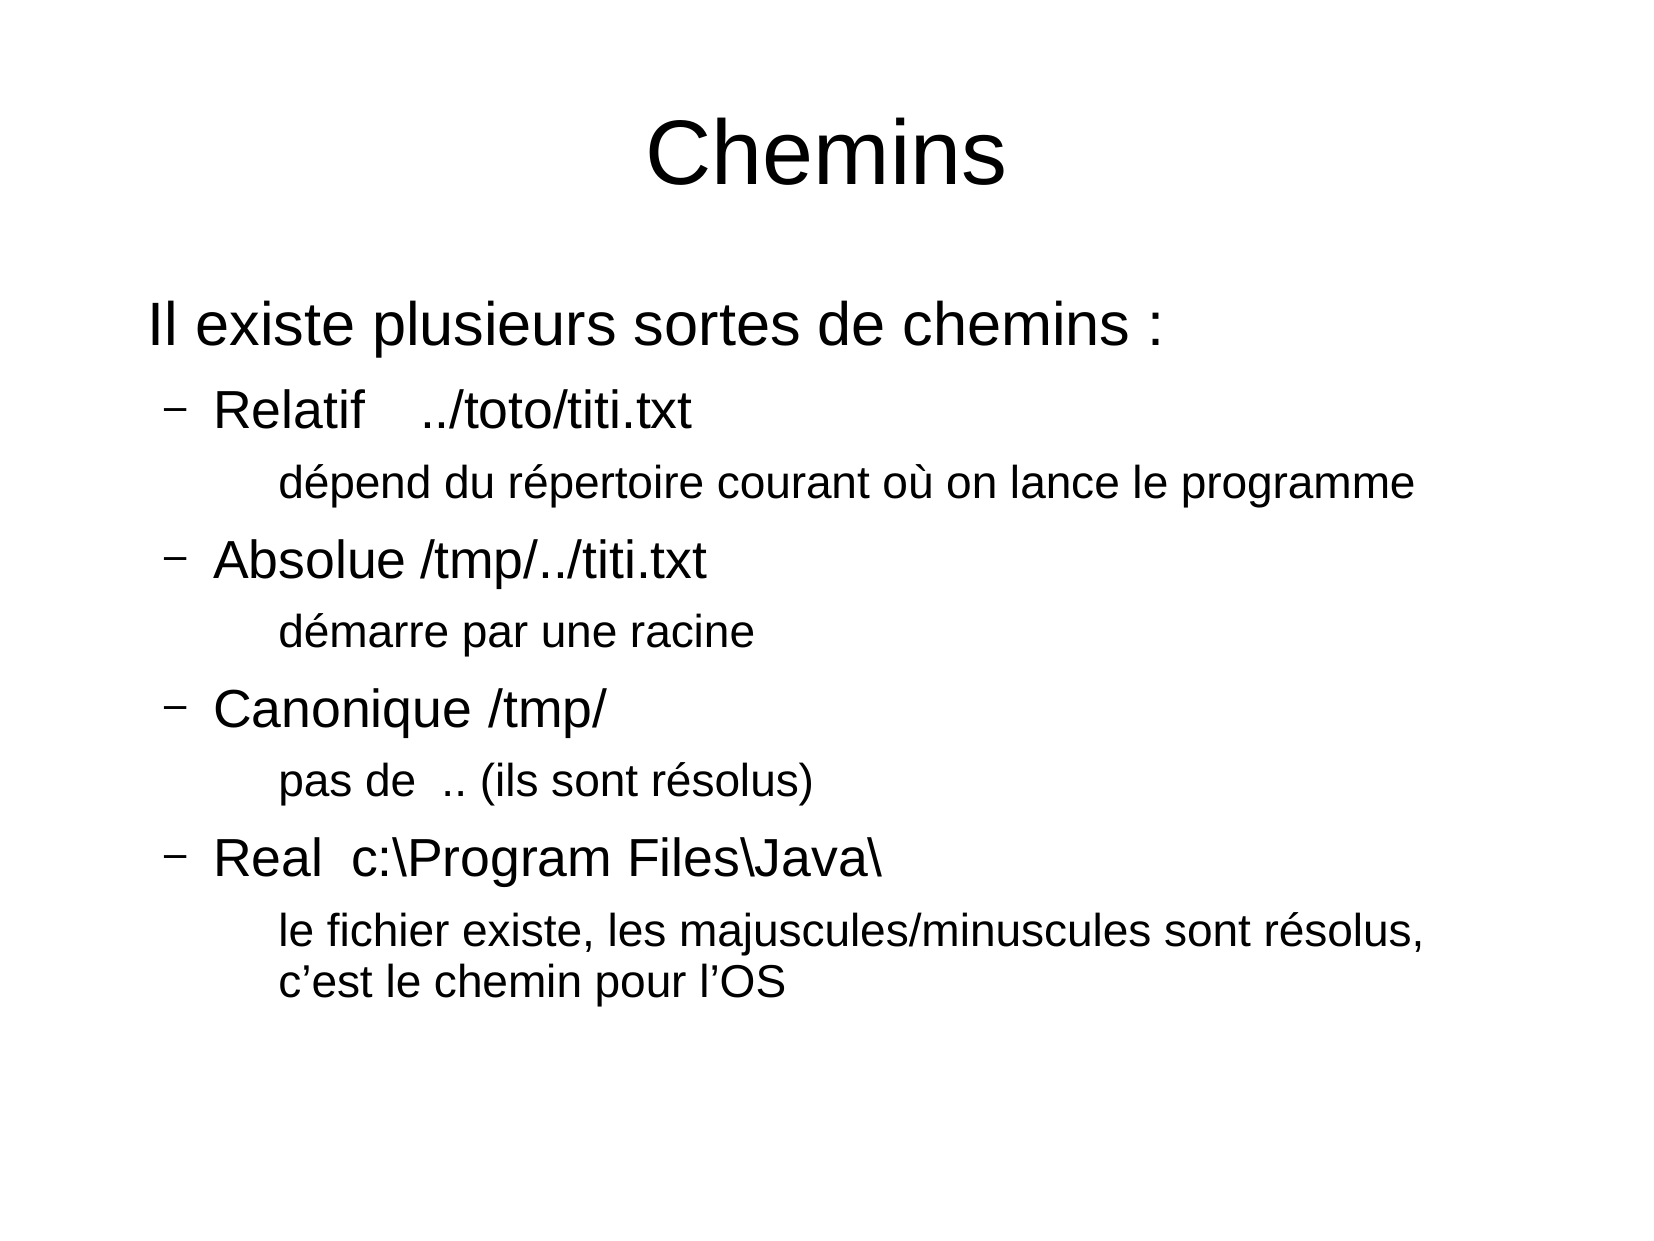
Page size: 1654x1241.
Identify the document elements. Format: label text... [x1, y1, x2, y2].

title Chemins [82, 49, 1571, 257]
list Il existe plusieurs sortes de chemins : Relatif ../toto/titi.txt dépend du répertoire courant où on lance le programme Absolue /tmp/../titi.txt démarre par une racine Canonique /tmp/ pas de .. (ils sont résolus) Real c:\Program Files\Java\ le fichier existe, les majuscules/minuscules sont résolus, c’est le chemin pour l’OS [82, 290, 1571, 1010]
